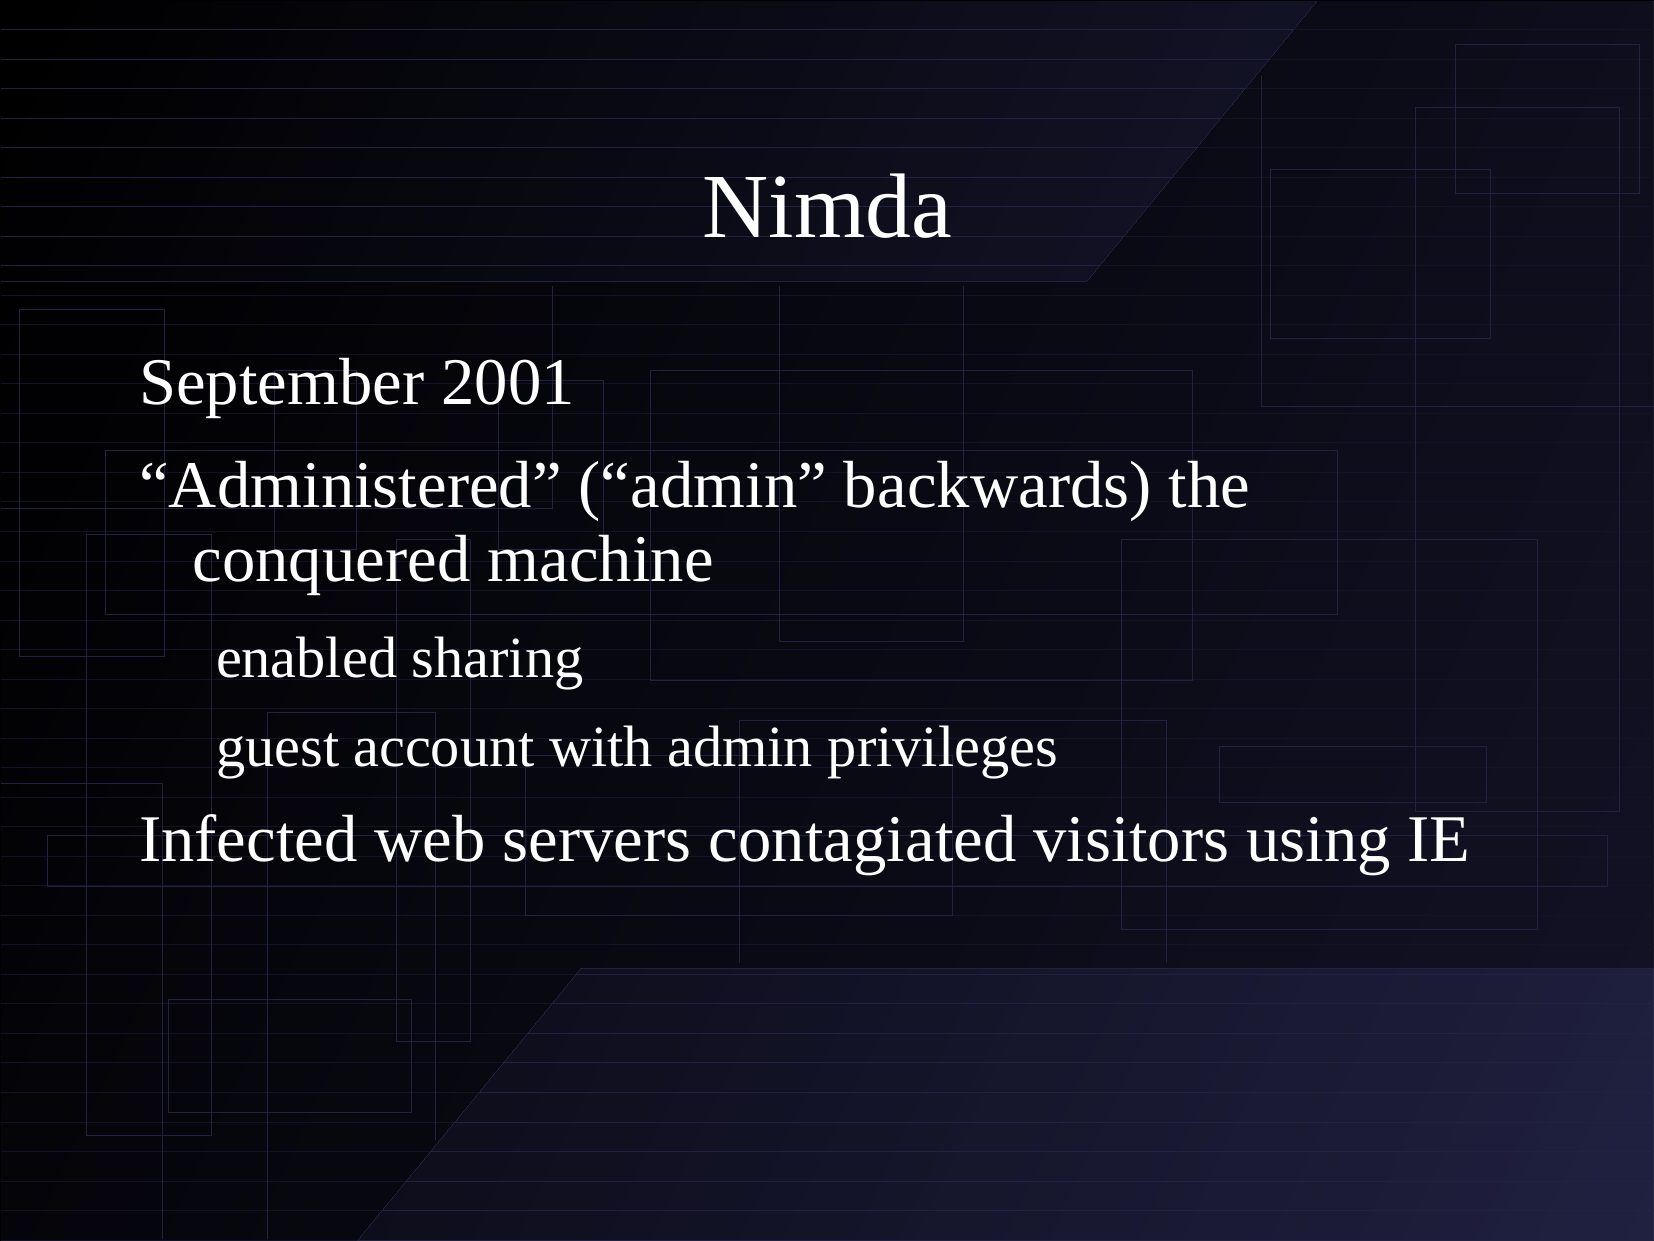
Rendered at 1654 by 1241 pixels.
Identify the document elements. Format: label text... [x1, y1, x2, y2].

title Nimda [121, 102, 1534, 311]
list September 2001 “Administered” (“admin” backwards) the conquered machine enabled sharing guest account with admin privileges Infected web servers contagiated visitors using IE [121, 344, 1534, 1127]
